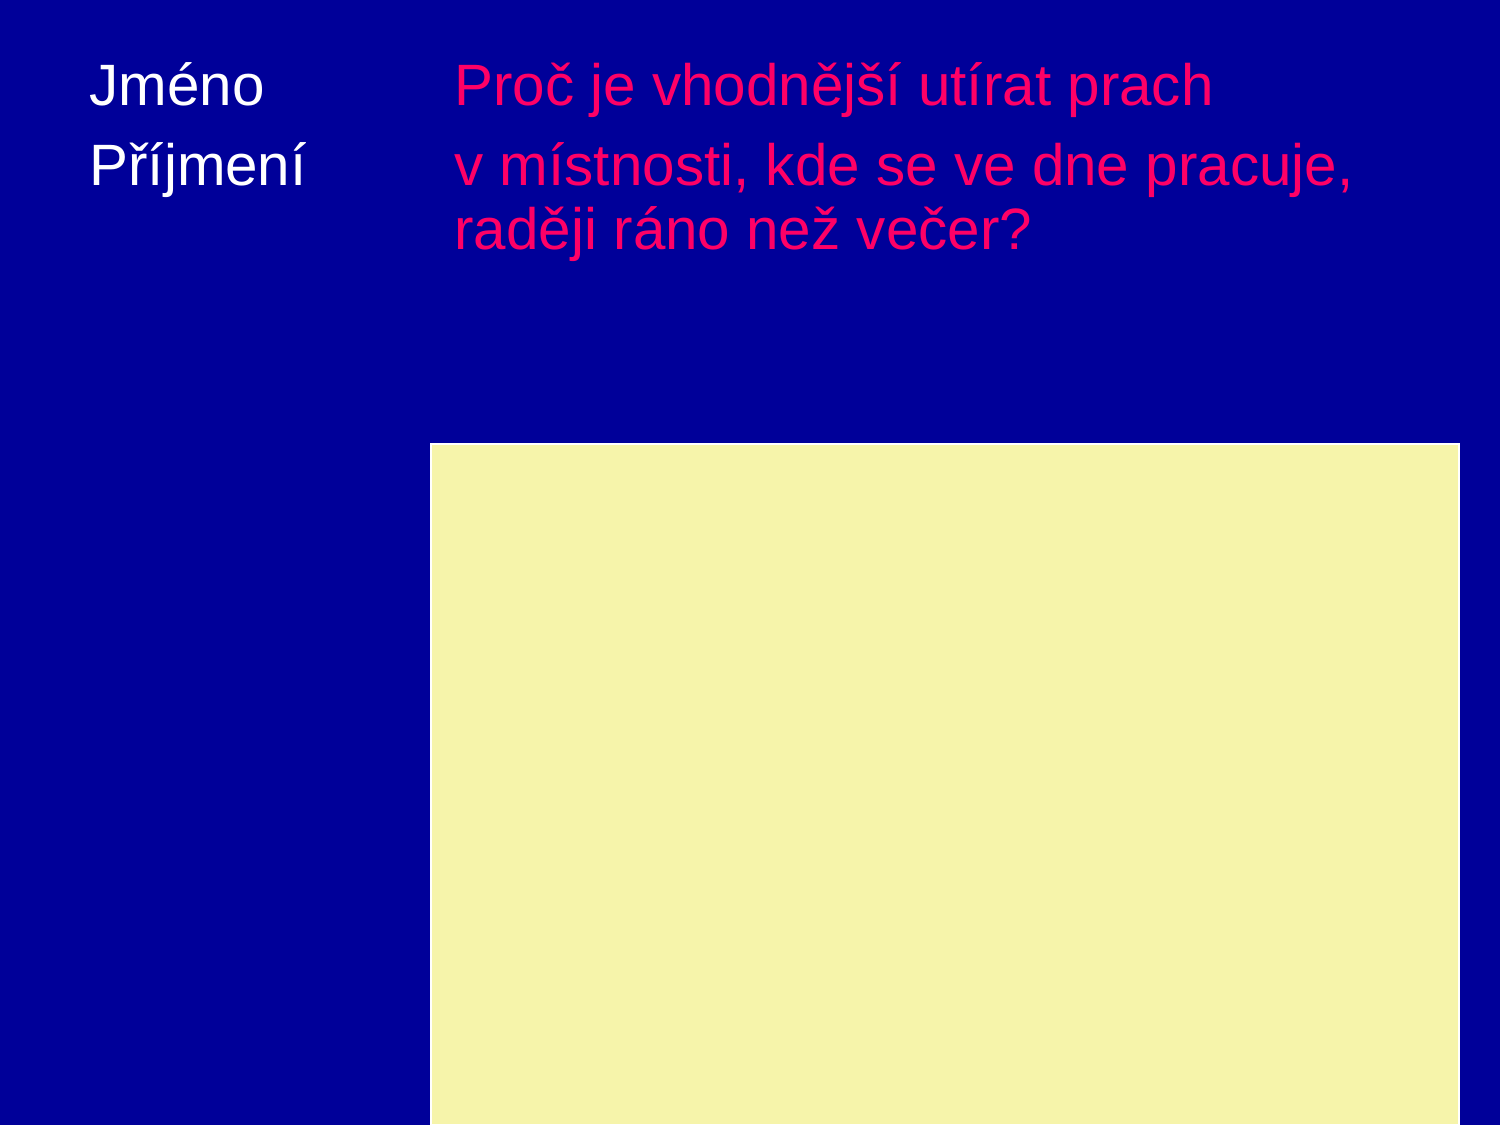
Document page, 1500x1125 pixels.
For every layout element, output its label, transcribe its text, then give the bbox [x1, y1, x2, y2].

text_box Jméno Příjmení [75, 45, 440, 525]
text_box [430, 444, 1459, 1125]
text_box Proč je vhodnější utírat prach v místnosti, kde se ve dne pracuje, raději ráno než večer? [440, 45, 1459, 444]
